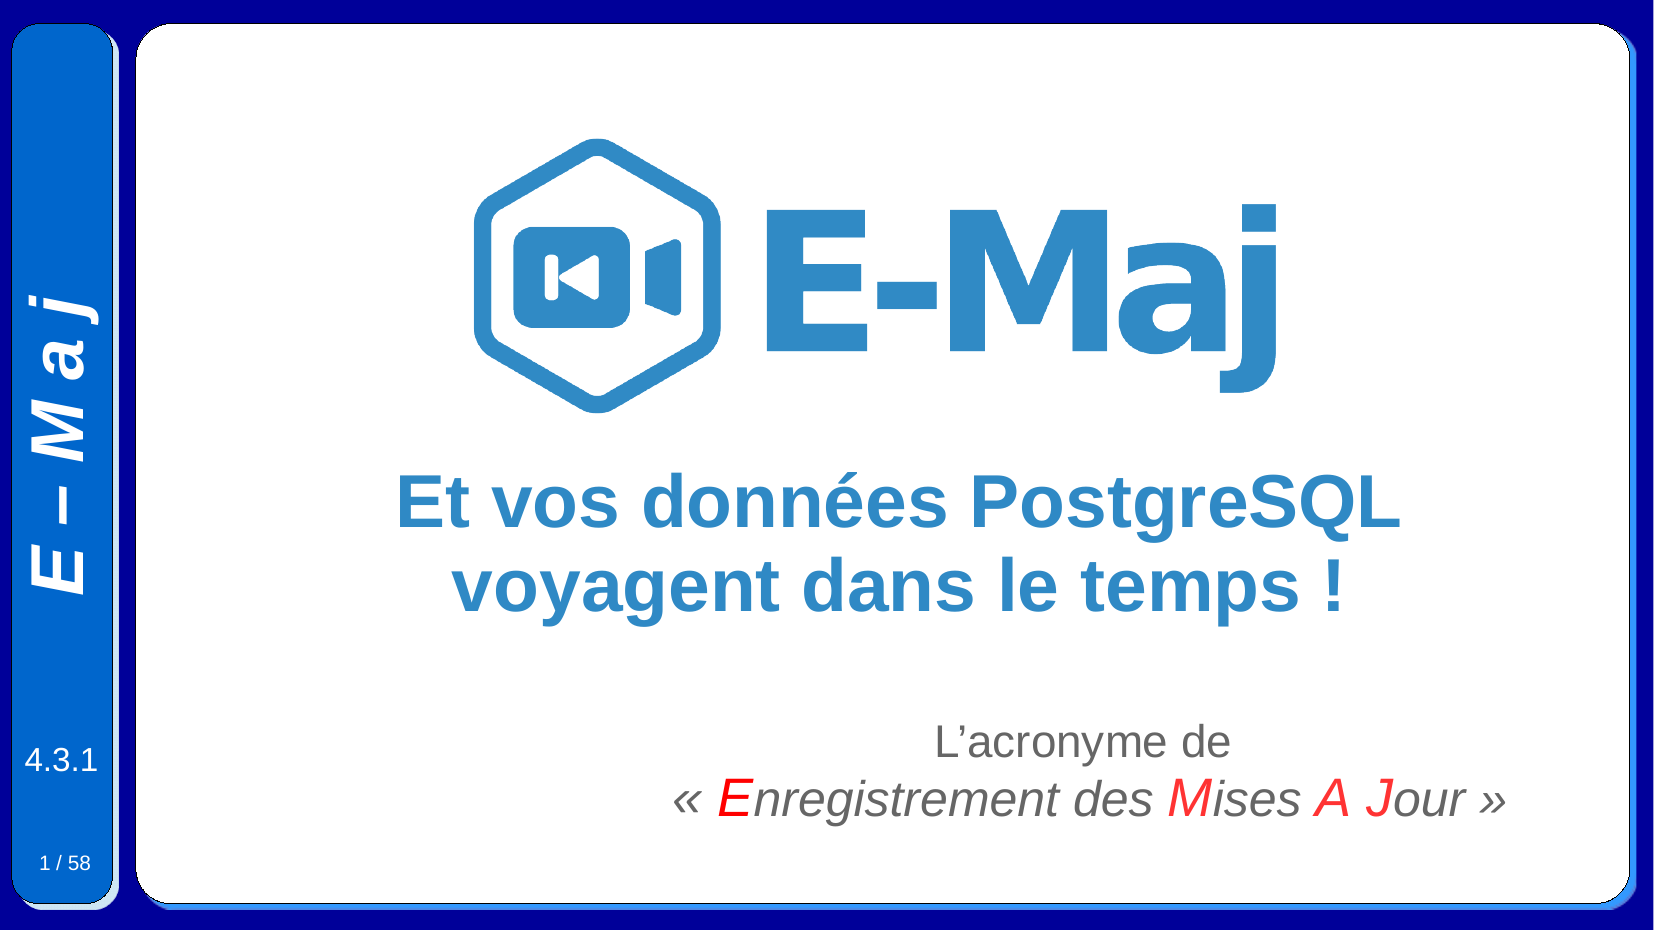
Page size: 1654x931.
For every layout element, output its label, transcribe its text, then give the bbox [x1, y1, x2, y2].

picture [472, 137, 1276, 414]
text_box L’acronyme de « Enregistrement des Mises A Jour » [602, 708, 1577, 875]
subtitle Et vos données PostgreSQL voyagent dans le temps ! [194, 366, 1570, 832]
